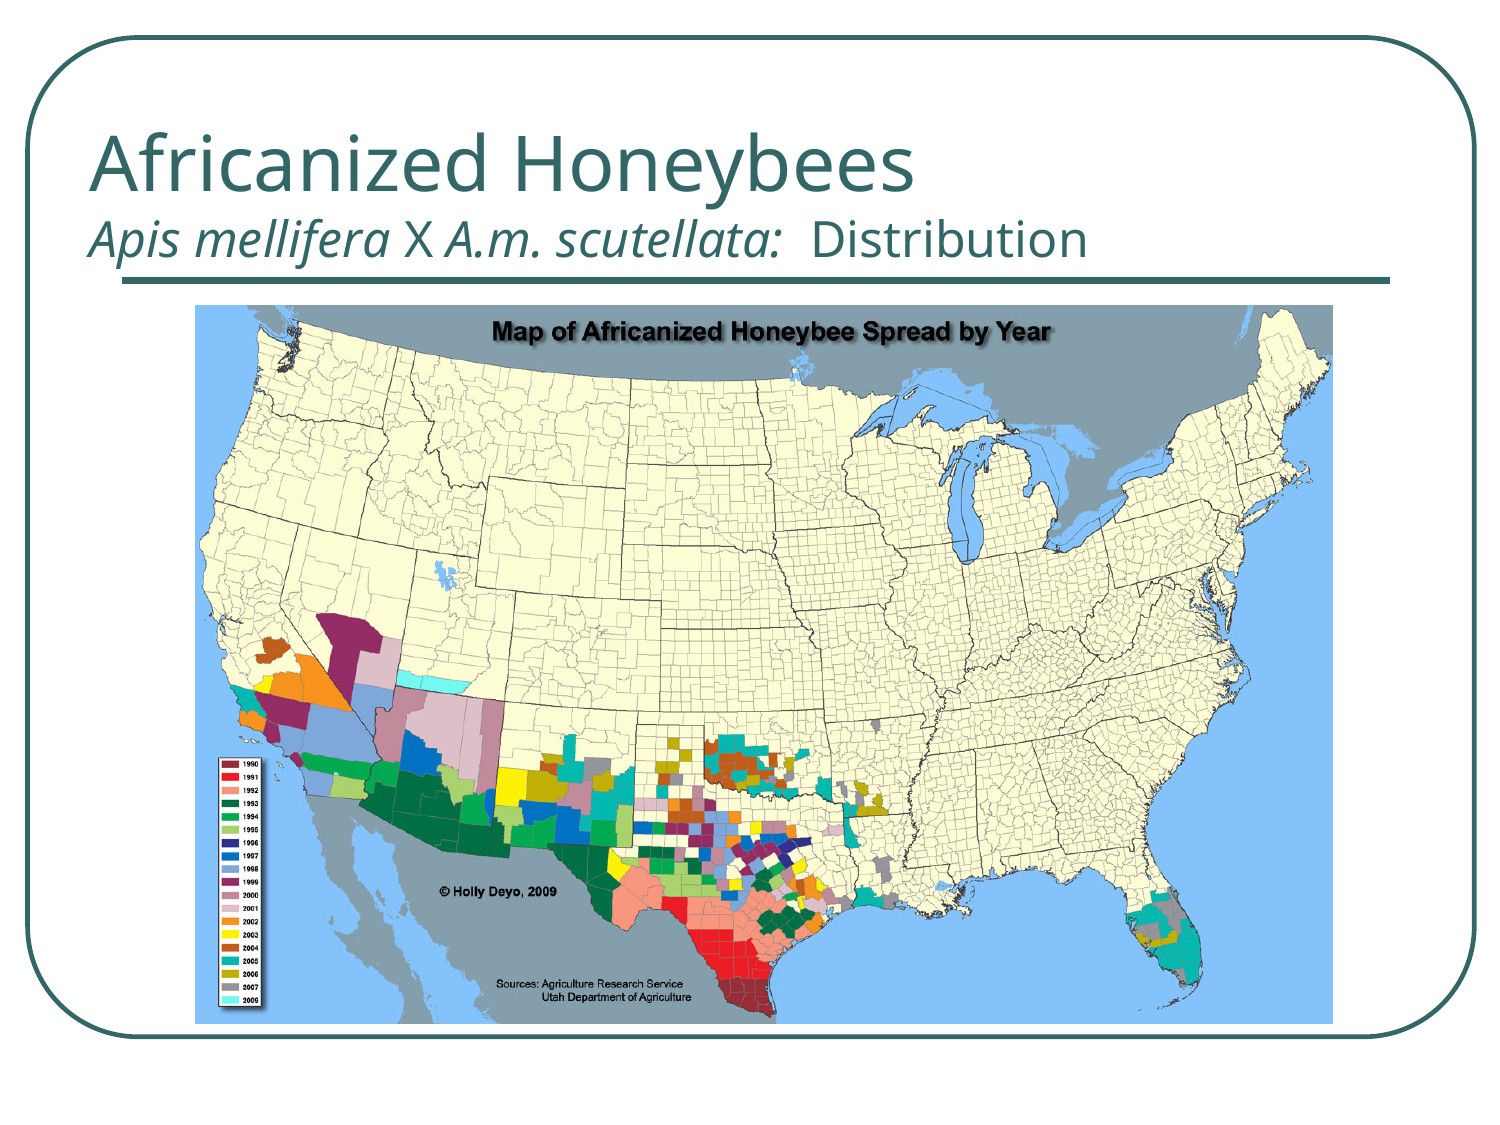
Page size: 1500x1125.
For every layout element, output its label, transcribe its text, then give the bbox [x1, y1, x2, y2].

title Africanized Honeybees Apis mellifera X A.m. scutellata: Distribution [74, 87, 1388, 275]
picture [195, 305, 1333, 1024]
